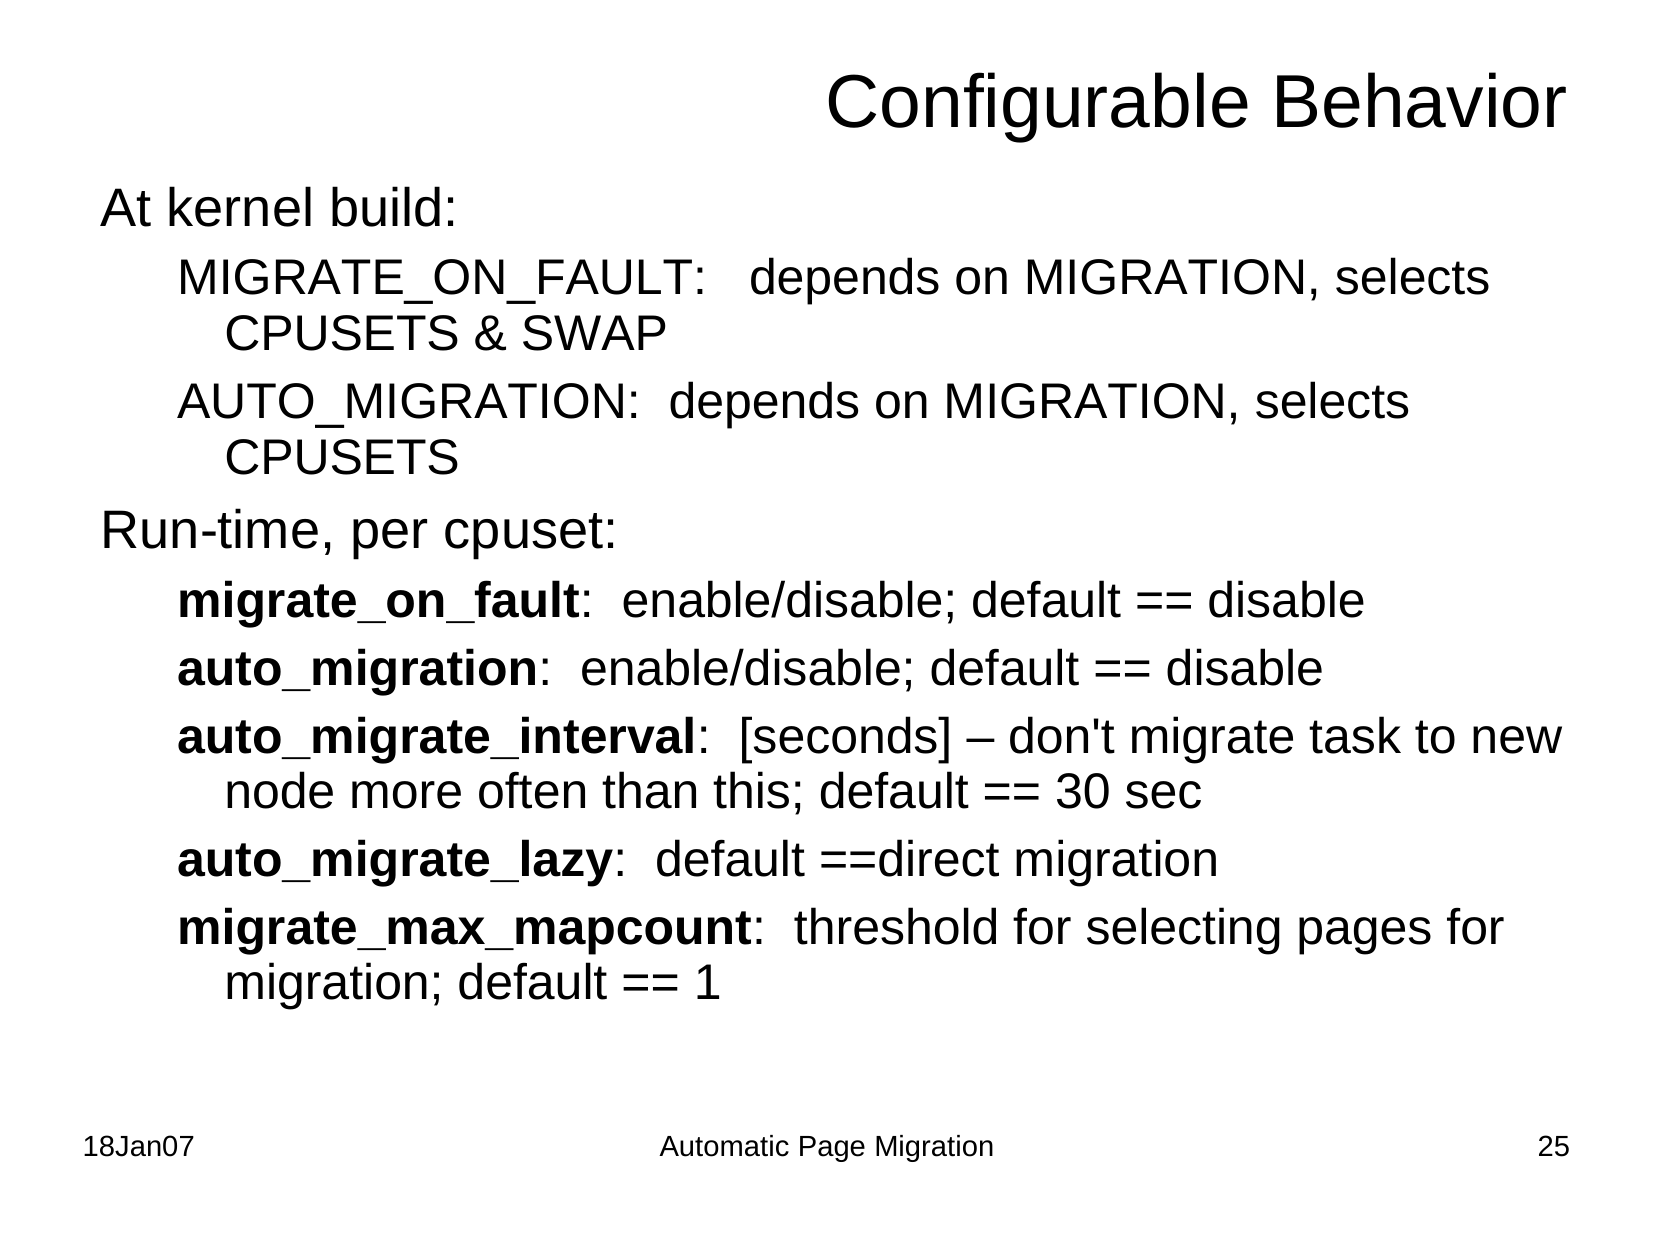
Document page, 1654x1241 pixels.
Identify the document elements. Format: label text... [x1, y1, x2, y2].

title Configurable Behavior [80, 45, 1569, 159]
list At kernel build: MIGRATE_ON_FAULT: depends on MIGRATION, selects CPUSETS & SWAP AUTO_MIGRATION: depends on MIGRATION, selects CPUSETS Run-time, per cpuset: migrate_on_fault: enable/disable; default == disable auto_migration: enable/disable; default == disable auto_migrate_interval: [seconds] – don't migrate task to new node more often than this; default == 30 sec auto_migrate_lazy: default ==direct migration migrate_max_mapcount: threshold for selecting pages for migration; default == 1 [82, 177, 1571, 1109]
